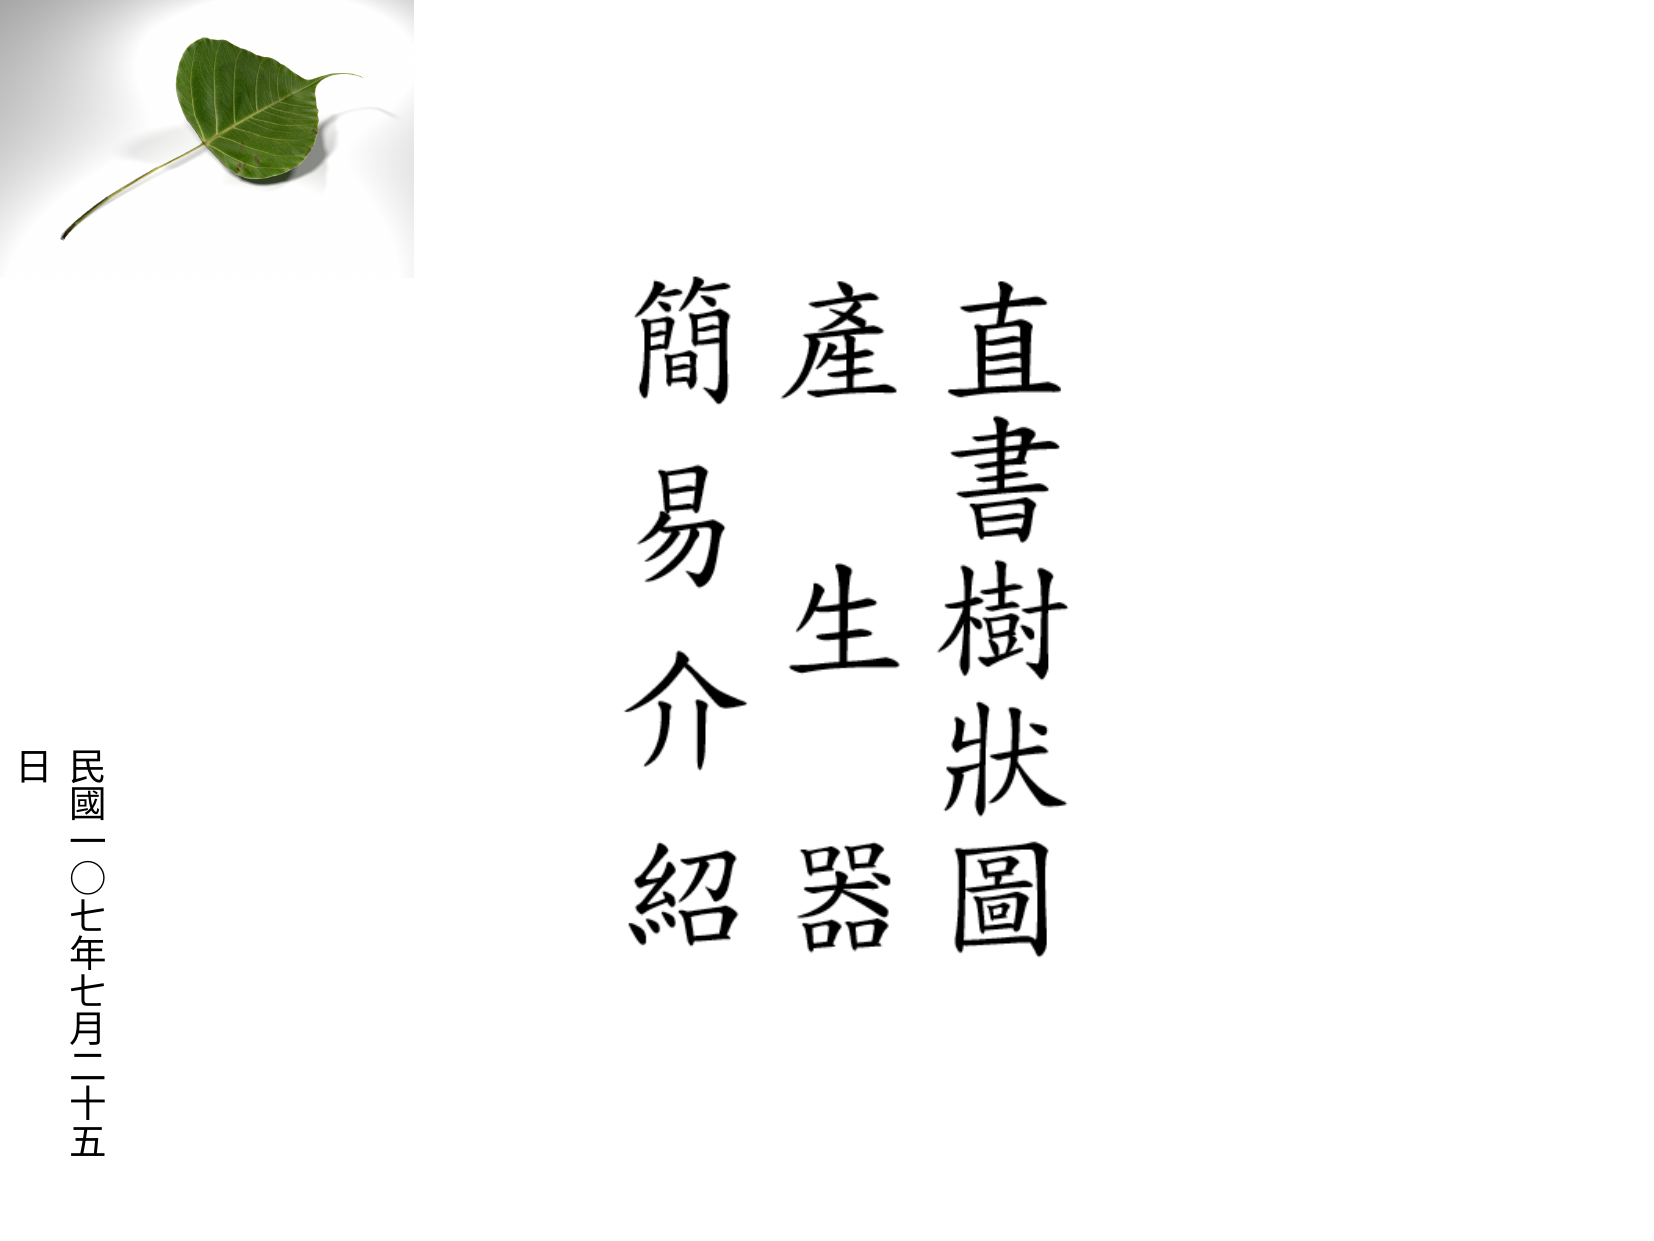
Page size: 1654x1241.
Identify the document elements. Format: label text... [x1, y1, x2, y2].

picture [0, 0, 414, 278]
picture [604, 241, 1083, 997]
text_box 民國一○七年七月二十五日 [47, 732, 124, 1205]
